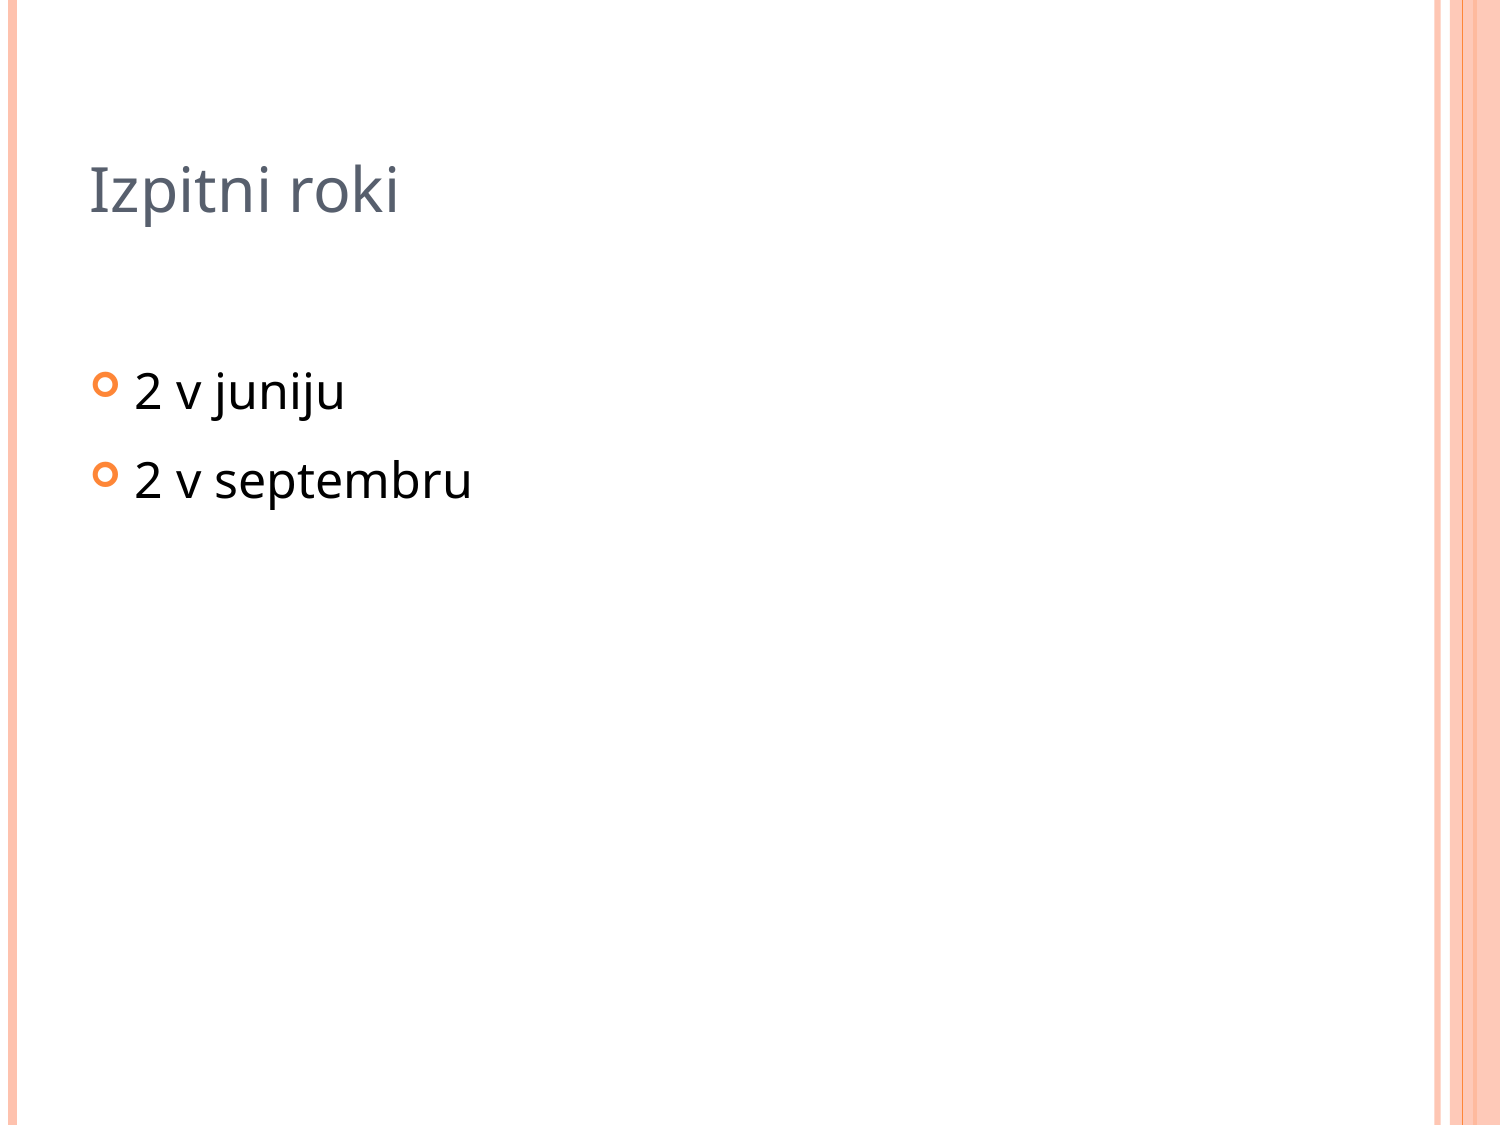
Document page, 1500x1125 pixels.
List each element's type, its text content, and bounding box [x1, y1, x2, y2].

list 2 v juniju 2 v septembru [75, 262, 1300, 1062]
title Izpitni roki [75, 45, 1300, 233]
